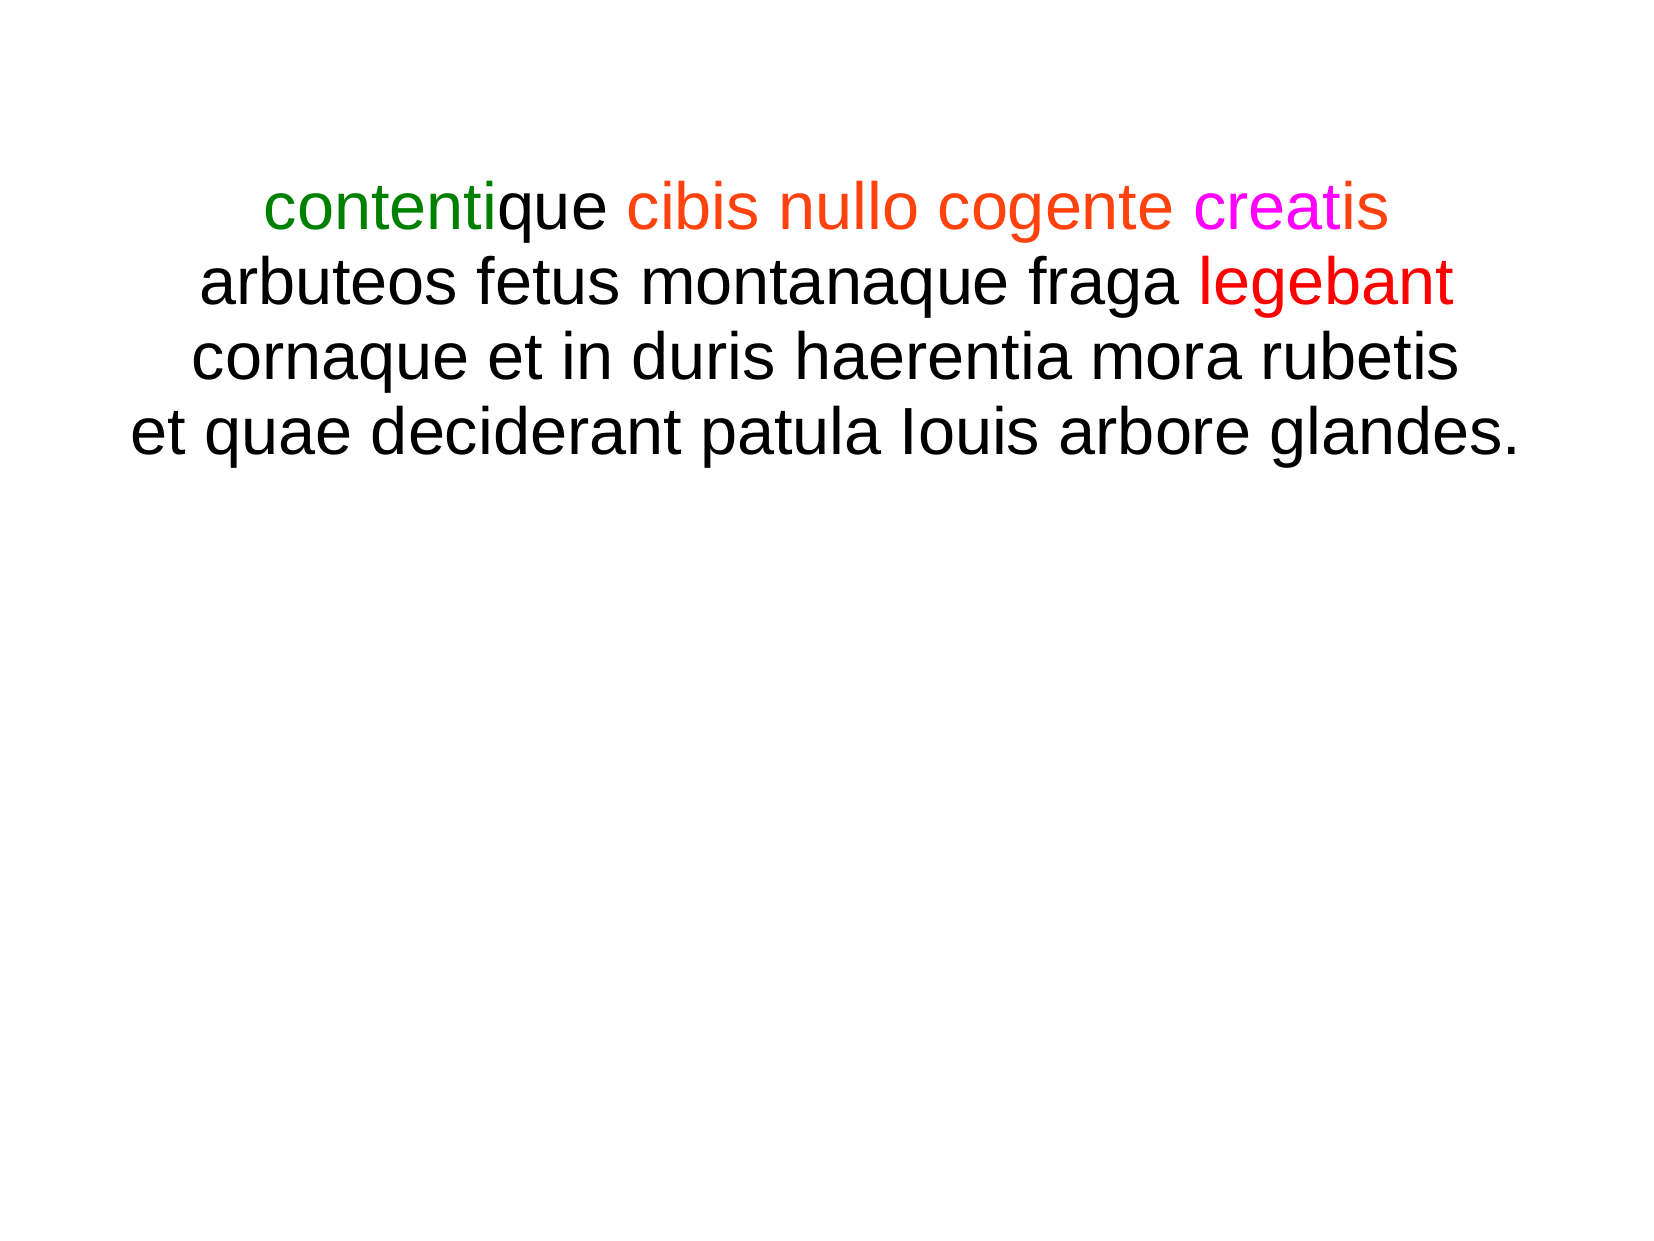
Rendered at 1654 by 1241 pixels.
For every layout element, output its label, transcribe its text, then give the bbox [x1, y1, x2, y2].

title contentique cibis nullo cogente creatis arbuteos fetus montanaque fraga legebant cornaque et in duris haerentia mora rubetis et quae deciderant patula Iouis arbore glandes. [47, 35, 1607, 603]
